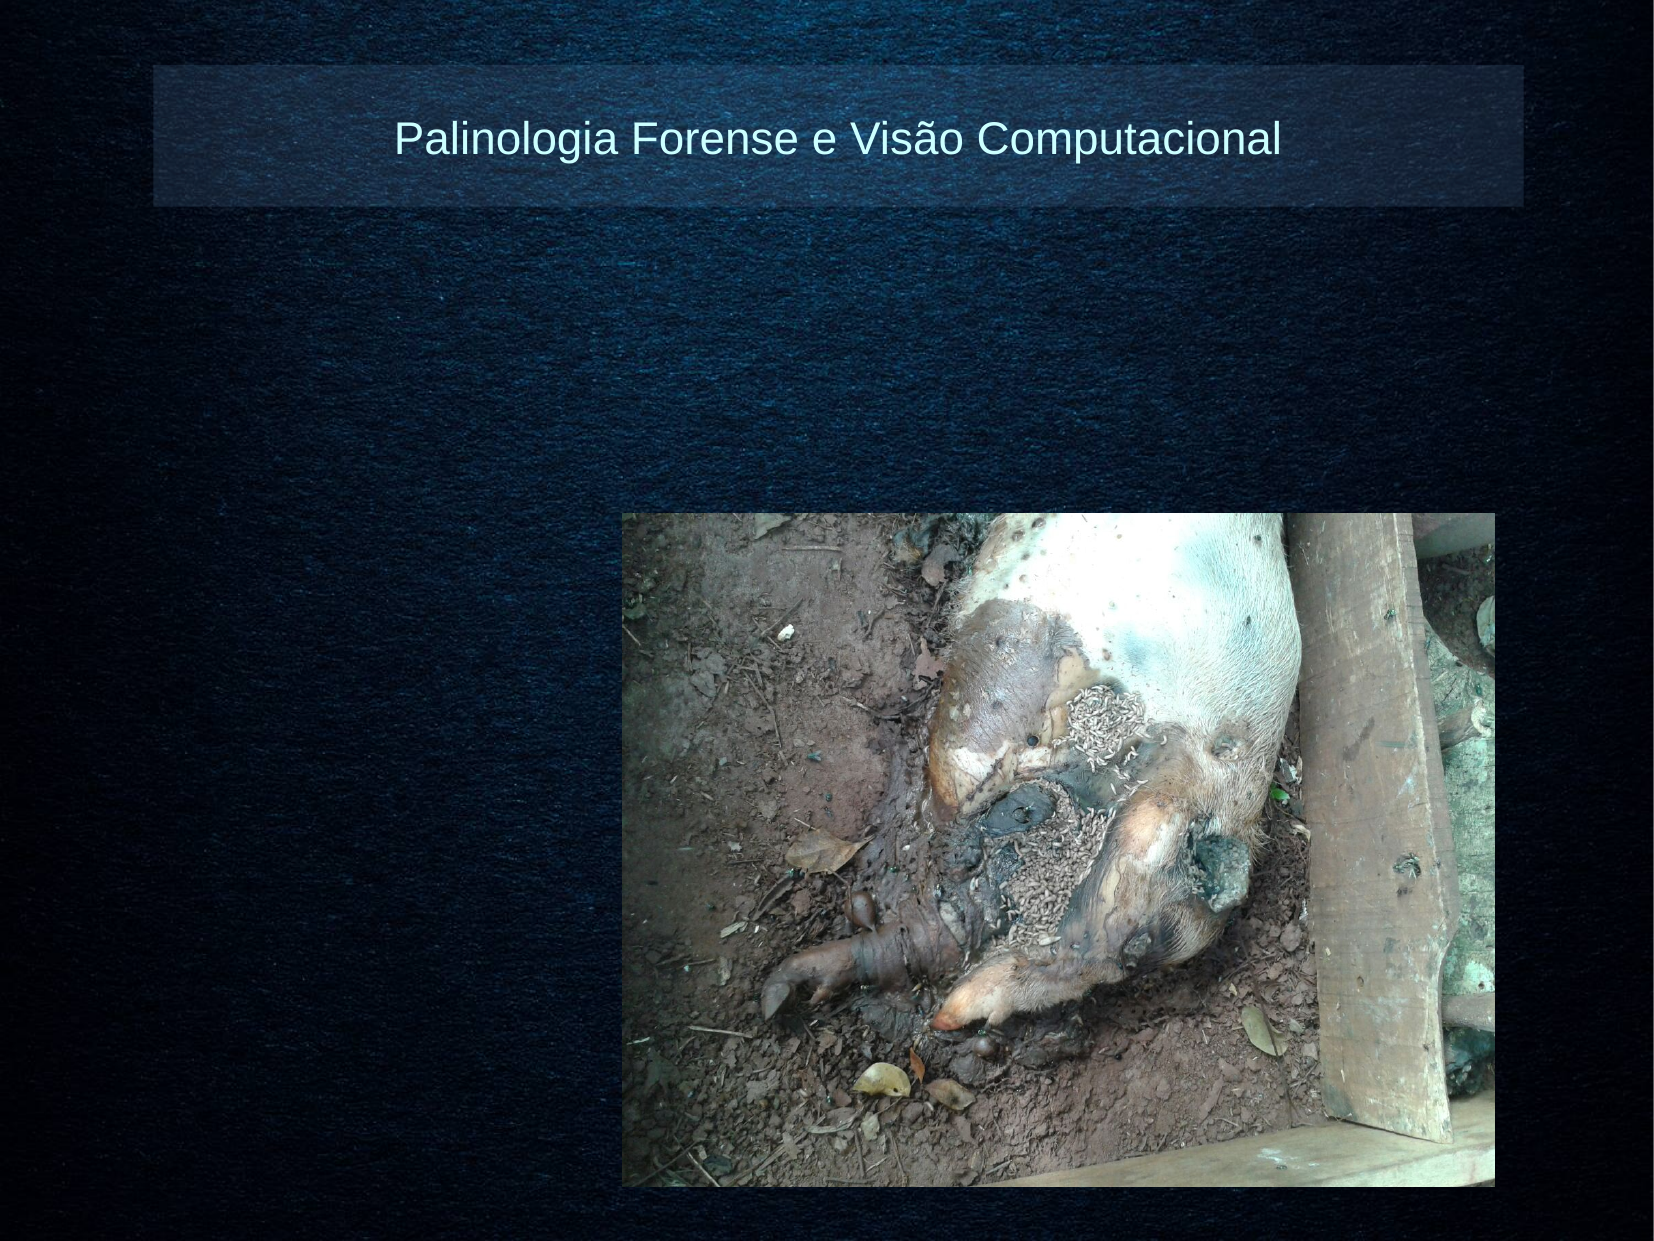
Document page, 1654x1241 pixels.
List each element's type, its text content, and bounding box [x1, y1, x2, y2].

picture [0, 0, 1654, 1241]
text_box Palinologia Forense e Visão Computacional [153, 64, 1524, 207]
